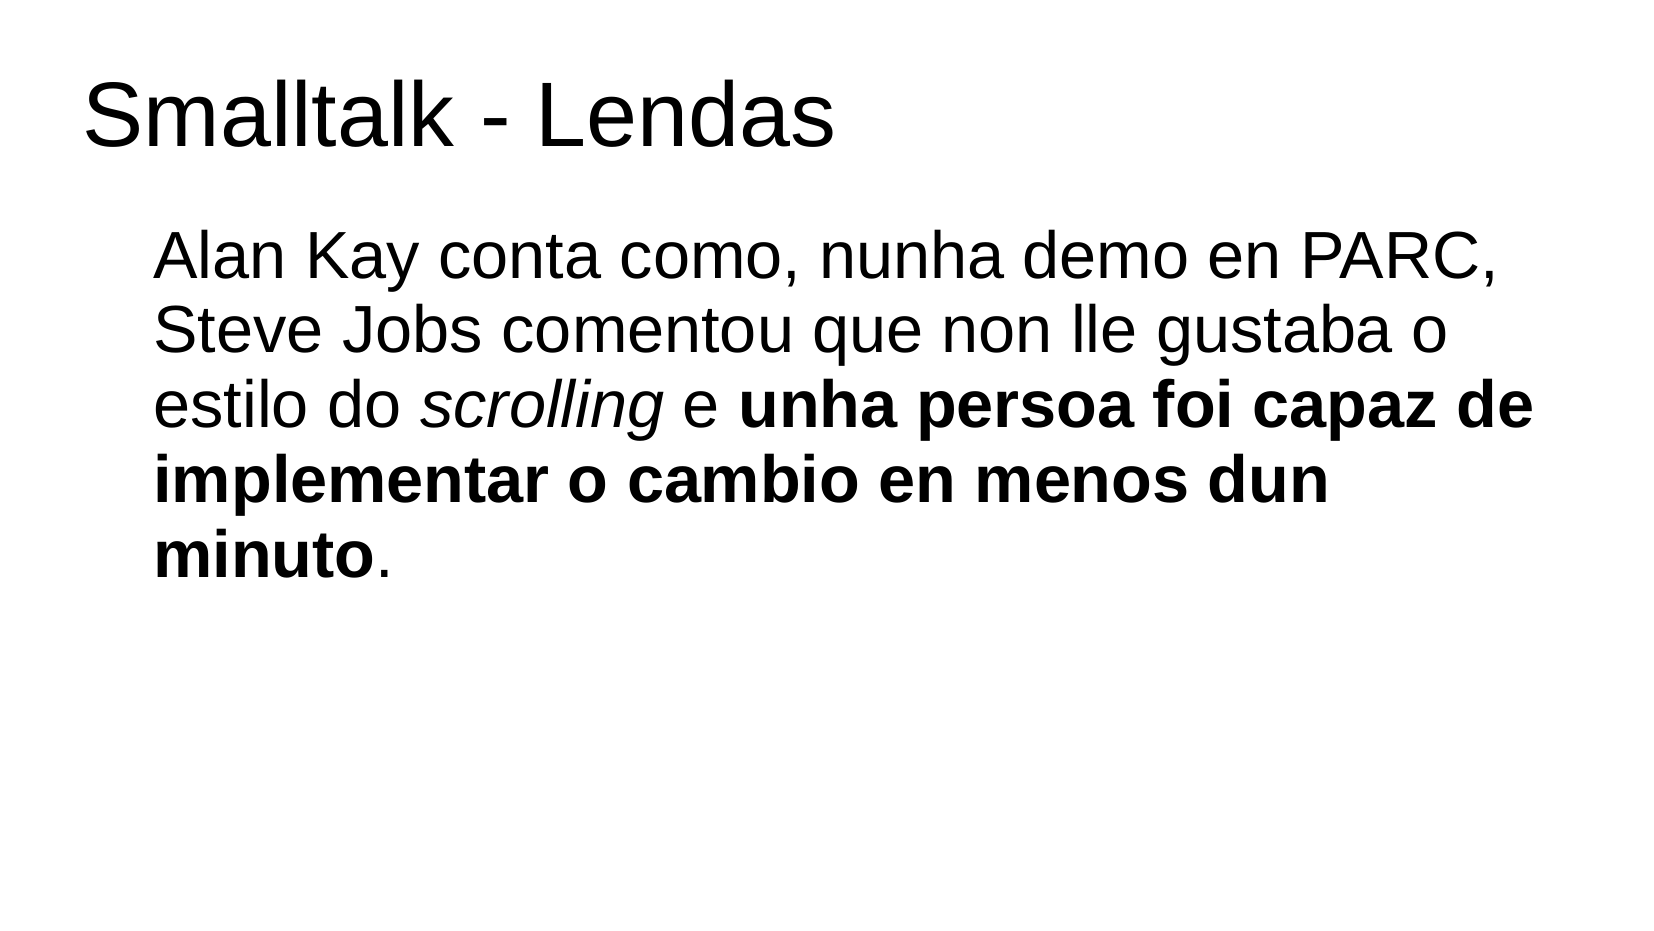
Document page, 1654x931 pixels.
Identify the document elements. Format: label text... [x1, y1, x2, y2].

title Smalltalk - Lendas [82, 37, 1571, 193]
list Alan Kay conta como, nunha demo en PARC, Steve Jobs comentou que non lle gustaba o estilo do scrolling e unha persoa foi capaz de implementar o cambio en menos dun minuto. [82, 217, 1571, 758]
